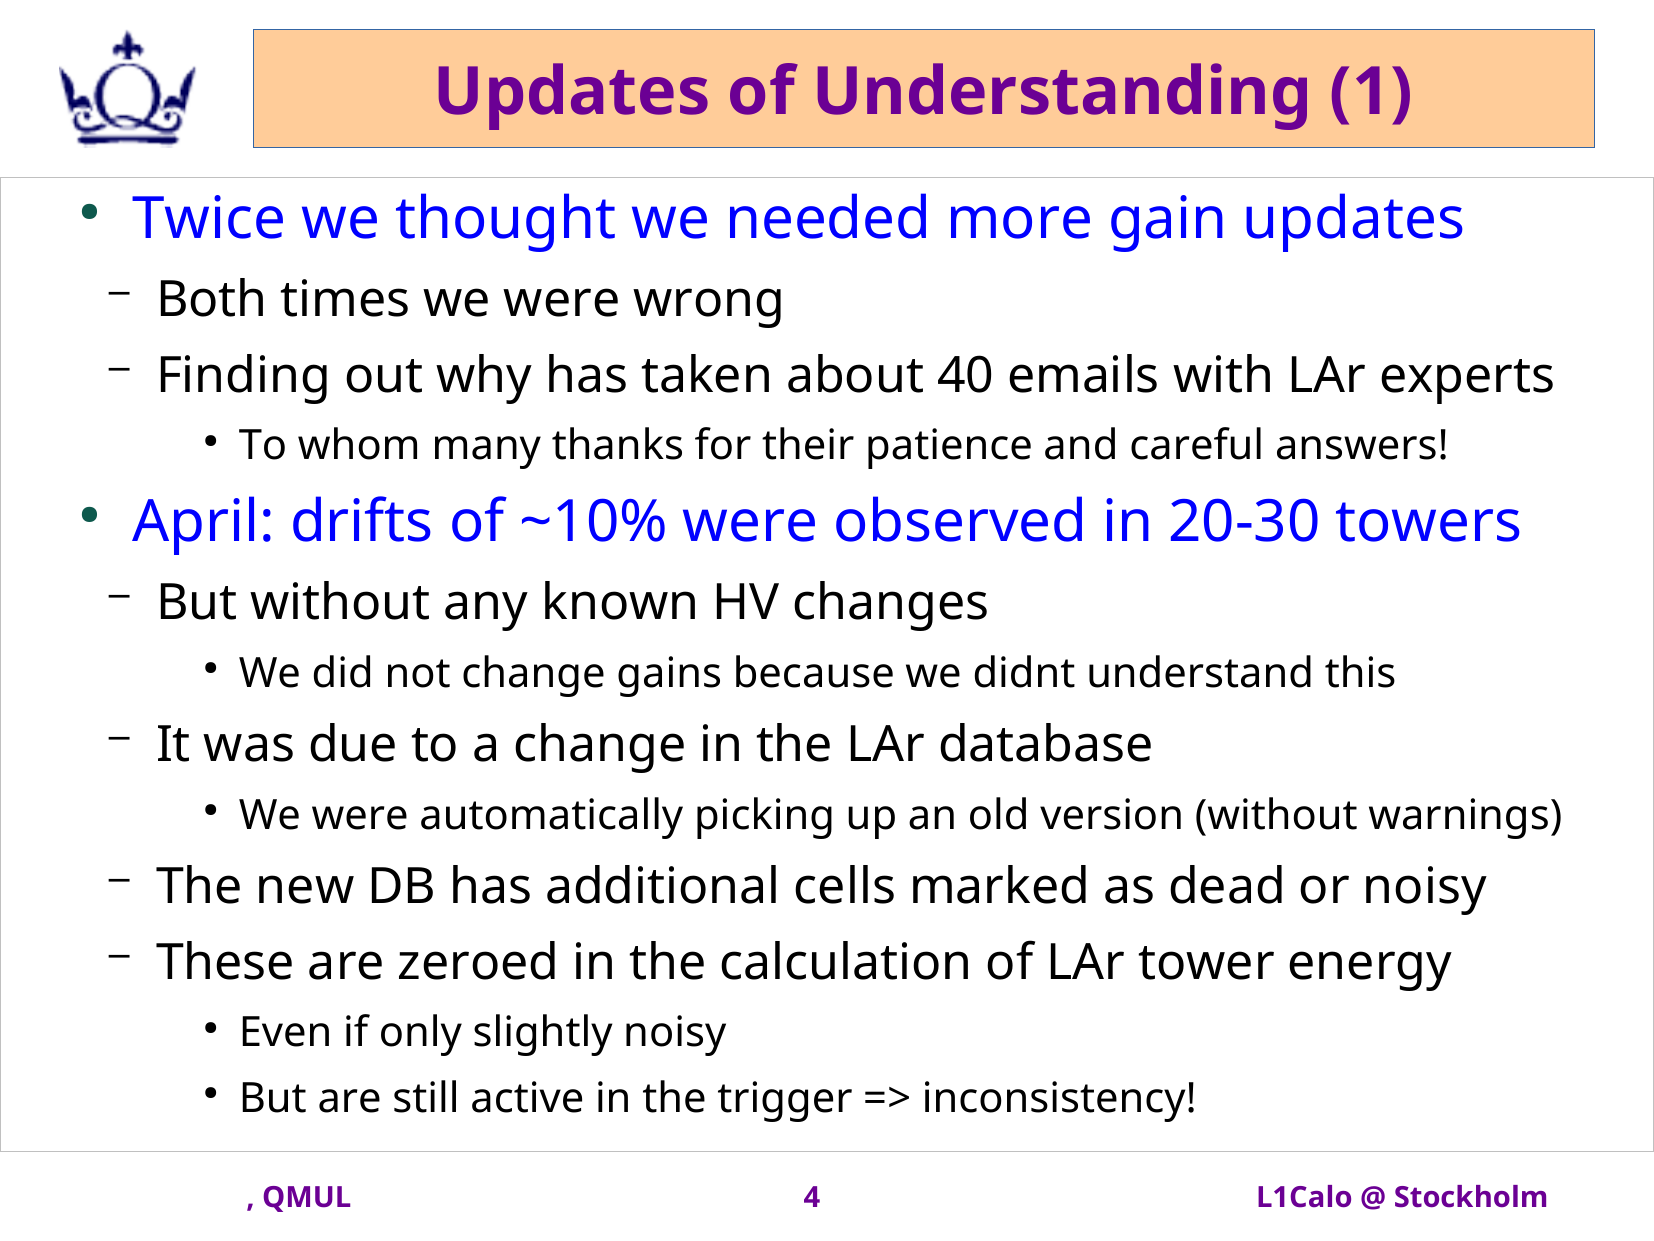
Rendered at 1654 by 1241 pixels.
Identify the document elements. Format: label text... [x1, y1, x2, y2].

list Twice we thought we needed more gain updates Both times we were wrong Finding out why has taken about 40 emails with LAr experts To whom many thanks for their patience and careful answers! April: drifts of ~10% were observed in 20-30 towers But without any known HV changes We did not change gains because we didnt understand this It was due to a change in the LAr database We were automatically picking up an old version (without warnings) The new DB has additional cells marked as dead or noisy These are zeroed in the calculation of LAr tower energy Even if only slightly noisy But are still active in the trigger => inconsistency! [61, 181, 1605, 1149]
picture [59, 29, 200, 148]
title Updates of Understanding (1) [253, 29, 1595, 148]
